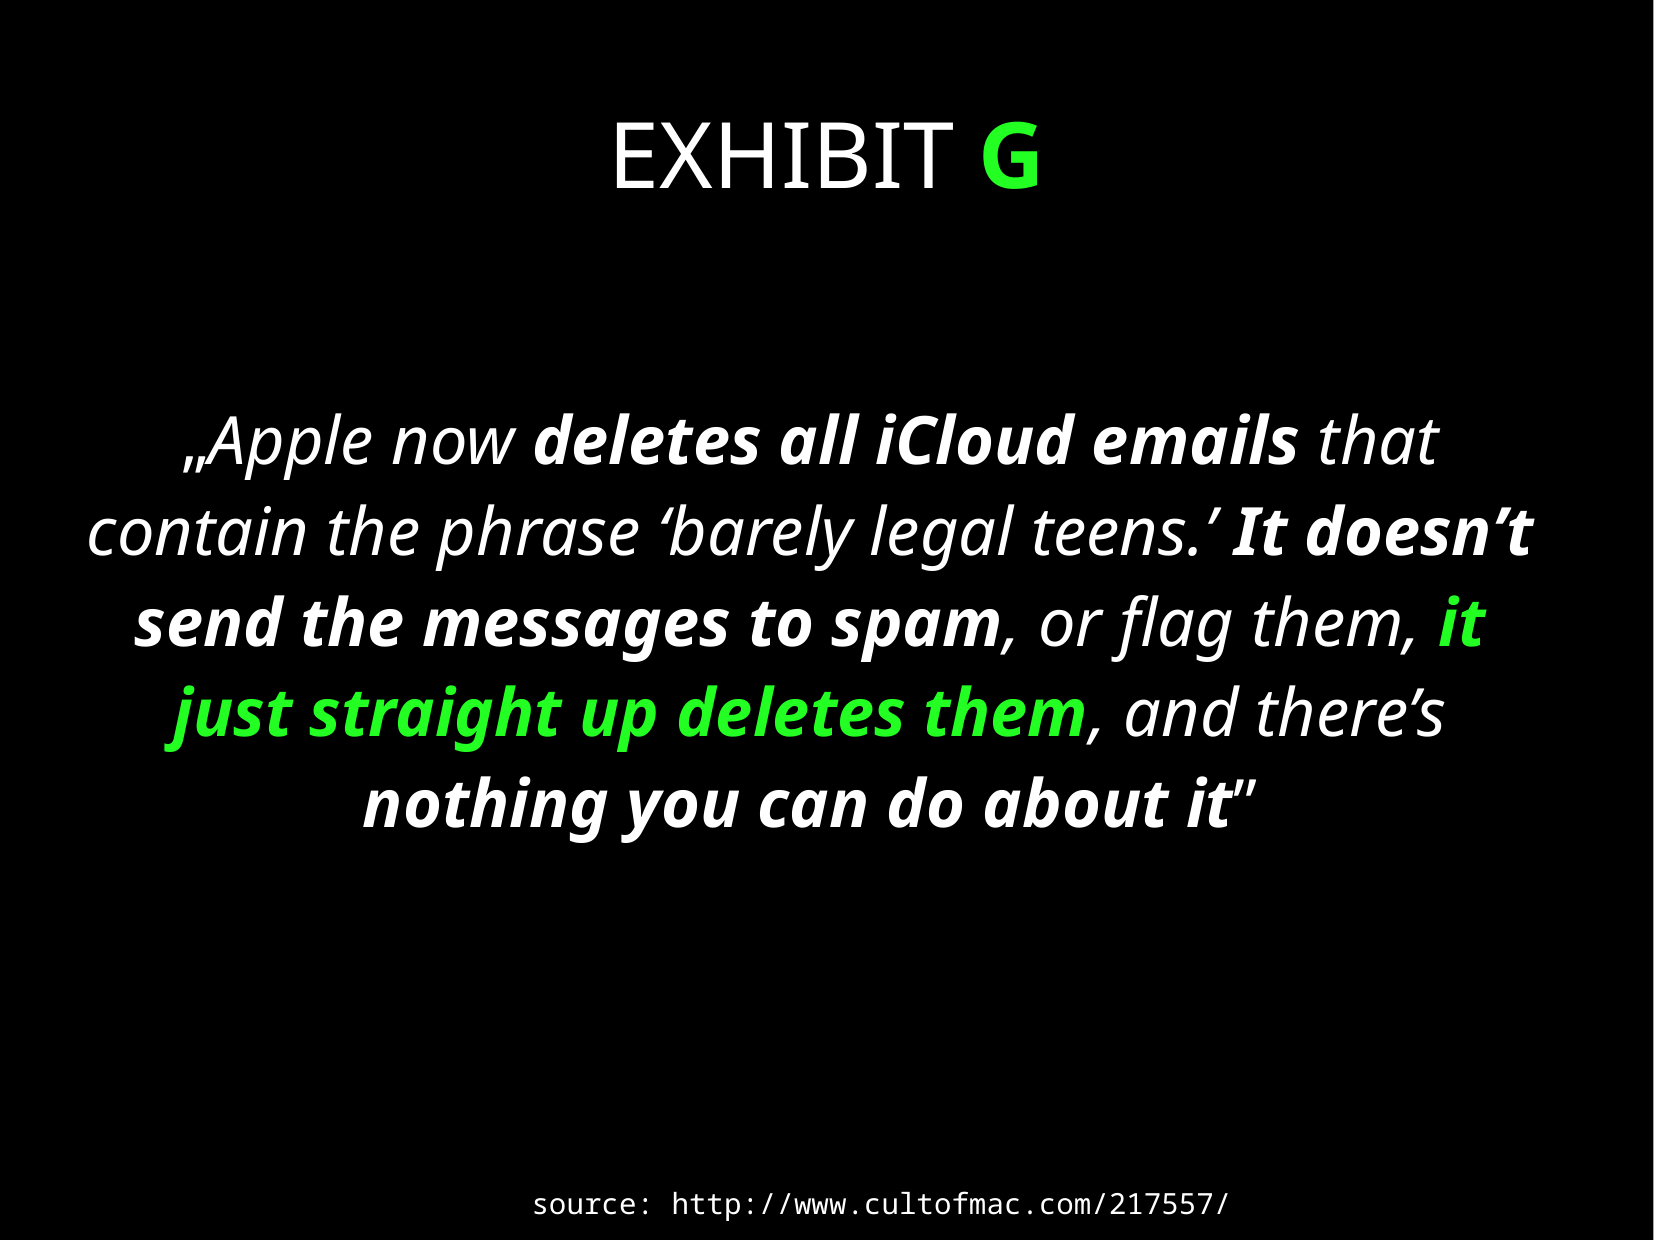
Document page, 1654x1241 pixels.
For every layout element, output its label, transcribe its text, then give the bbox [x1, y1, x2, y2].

text_box source: http://www.cultofmac.com/217557/ [516, 1175, 1137, 1221]
title EXHIBIT G [82, 49, 1571, 257]
list „Apple now deletes all iCloud emails that contain the phrase ‘barely legal teens.’ It doesn’t send the messages to spam, or flag them, it just straight up deletes them, and there’s nothing you can do about it” [82, 311, 1538, 929]
